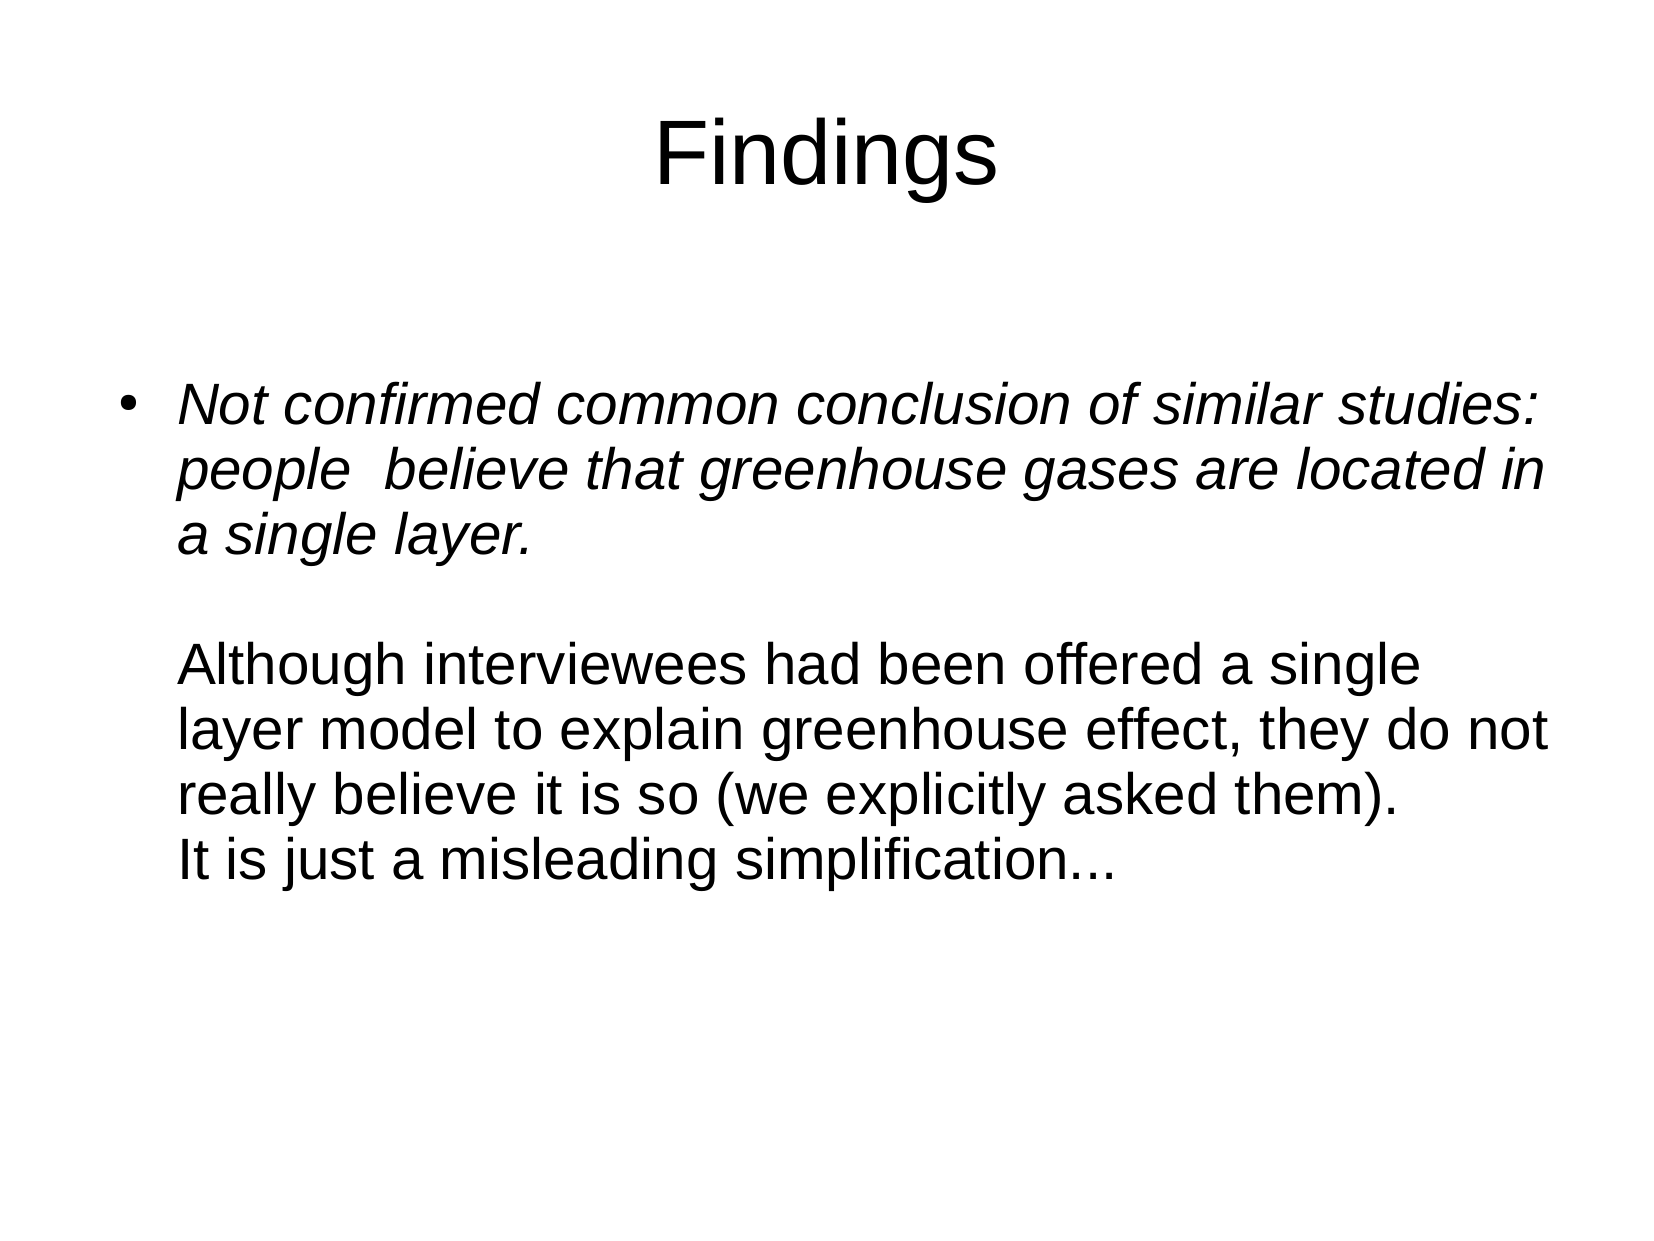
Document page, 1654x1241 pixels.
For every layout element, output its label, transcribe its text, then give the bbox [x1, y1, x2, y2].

title Findings [82, 49, 1571, 257]
subtitle Not confirmed common conclusion of similar studies: people believe that greenhouse gases are located in a single layer. Although interviewees had been offered a single layer model to explain greenhouse effect, they do not really believe it is so (we explicitly asked them). It is just a misleading simplification... [118, 236, 1560, 1028]
